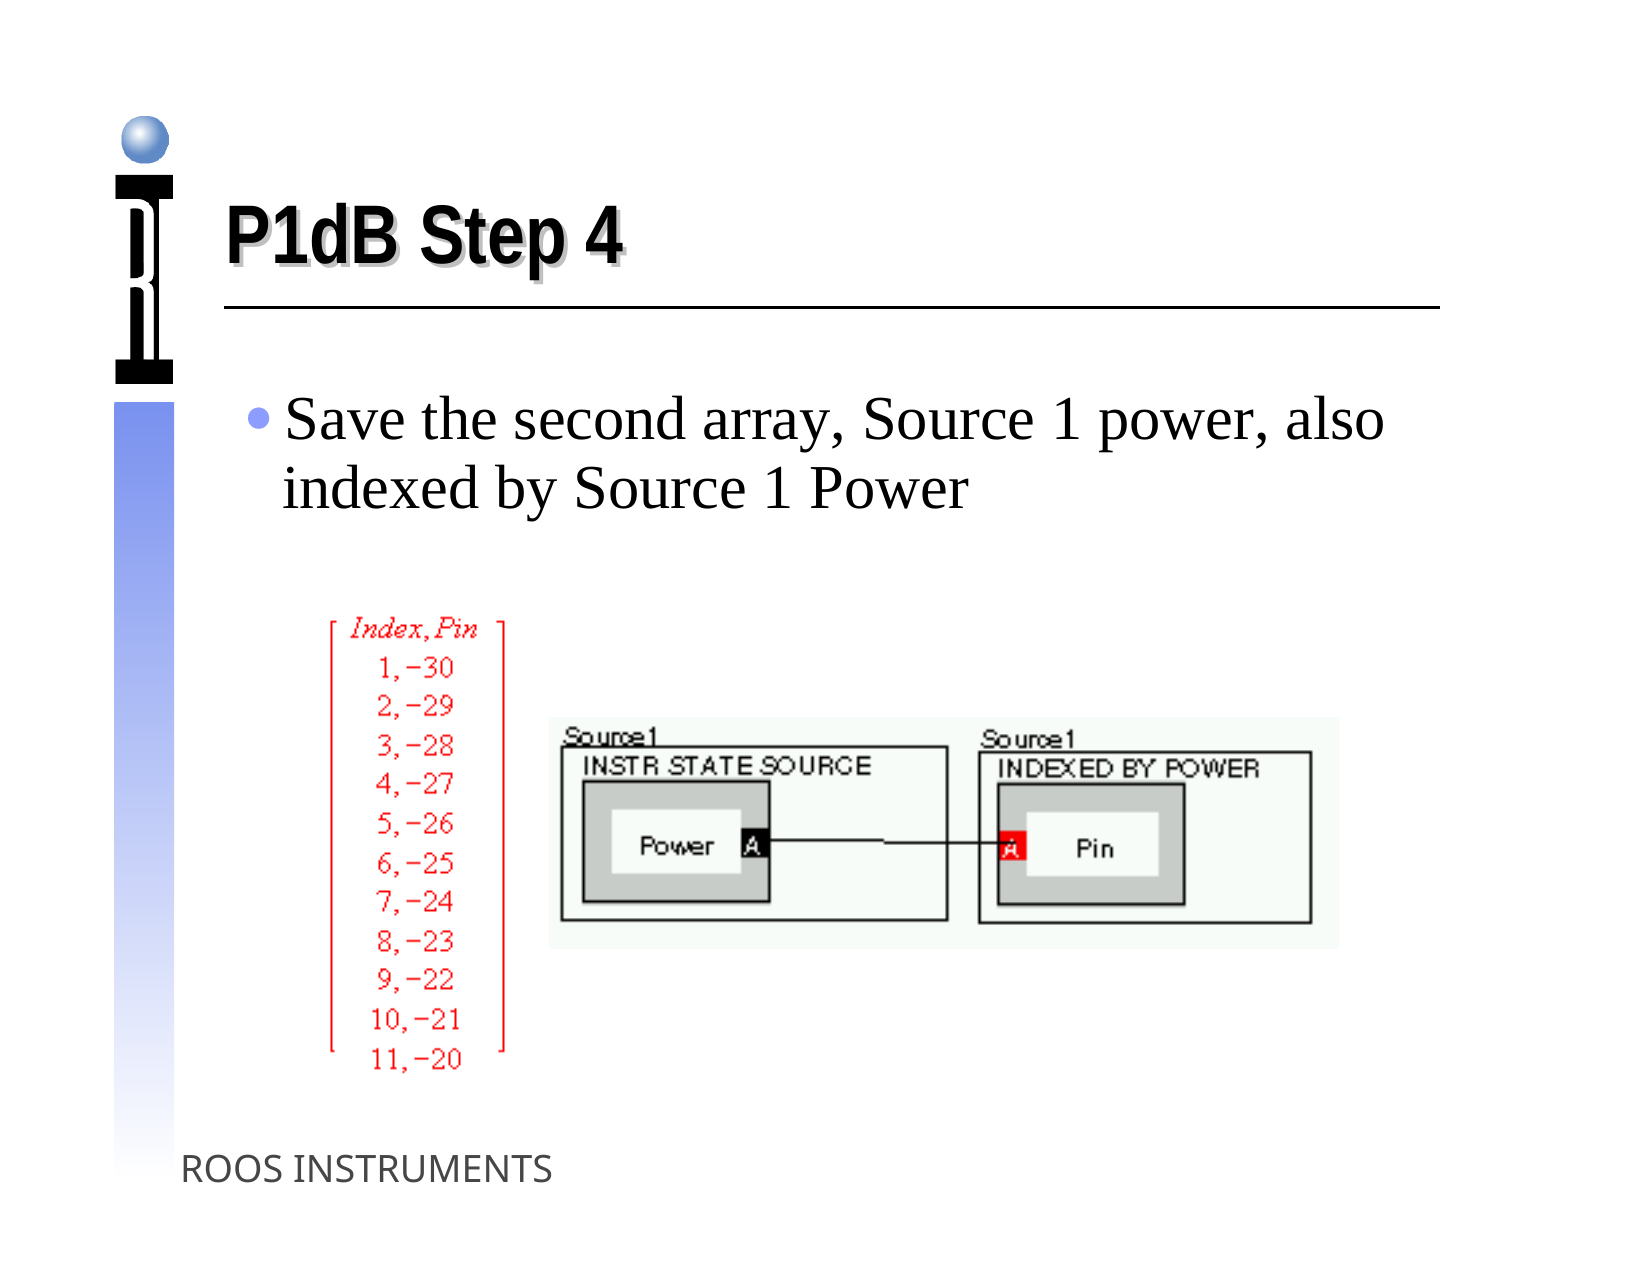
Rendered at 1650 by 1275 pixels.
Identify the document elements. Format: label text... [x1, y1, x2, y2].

text_box Save the second array, Source 1 power, also indexed by Source 1 Power [232, 383, 1456, 524]
picture [548, 717, 1340, 949]
picture [327, 606, 513, 1077]
text_box P1dB Step 4 [225, 99, 1447, 284]
